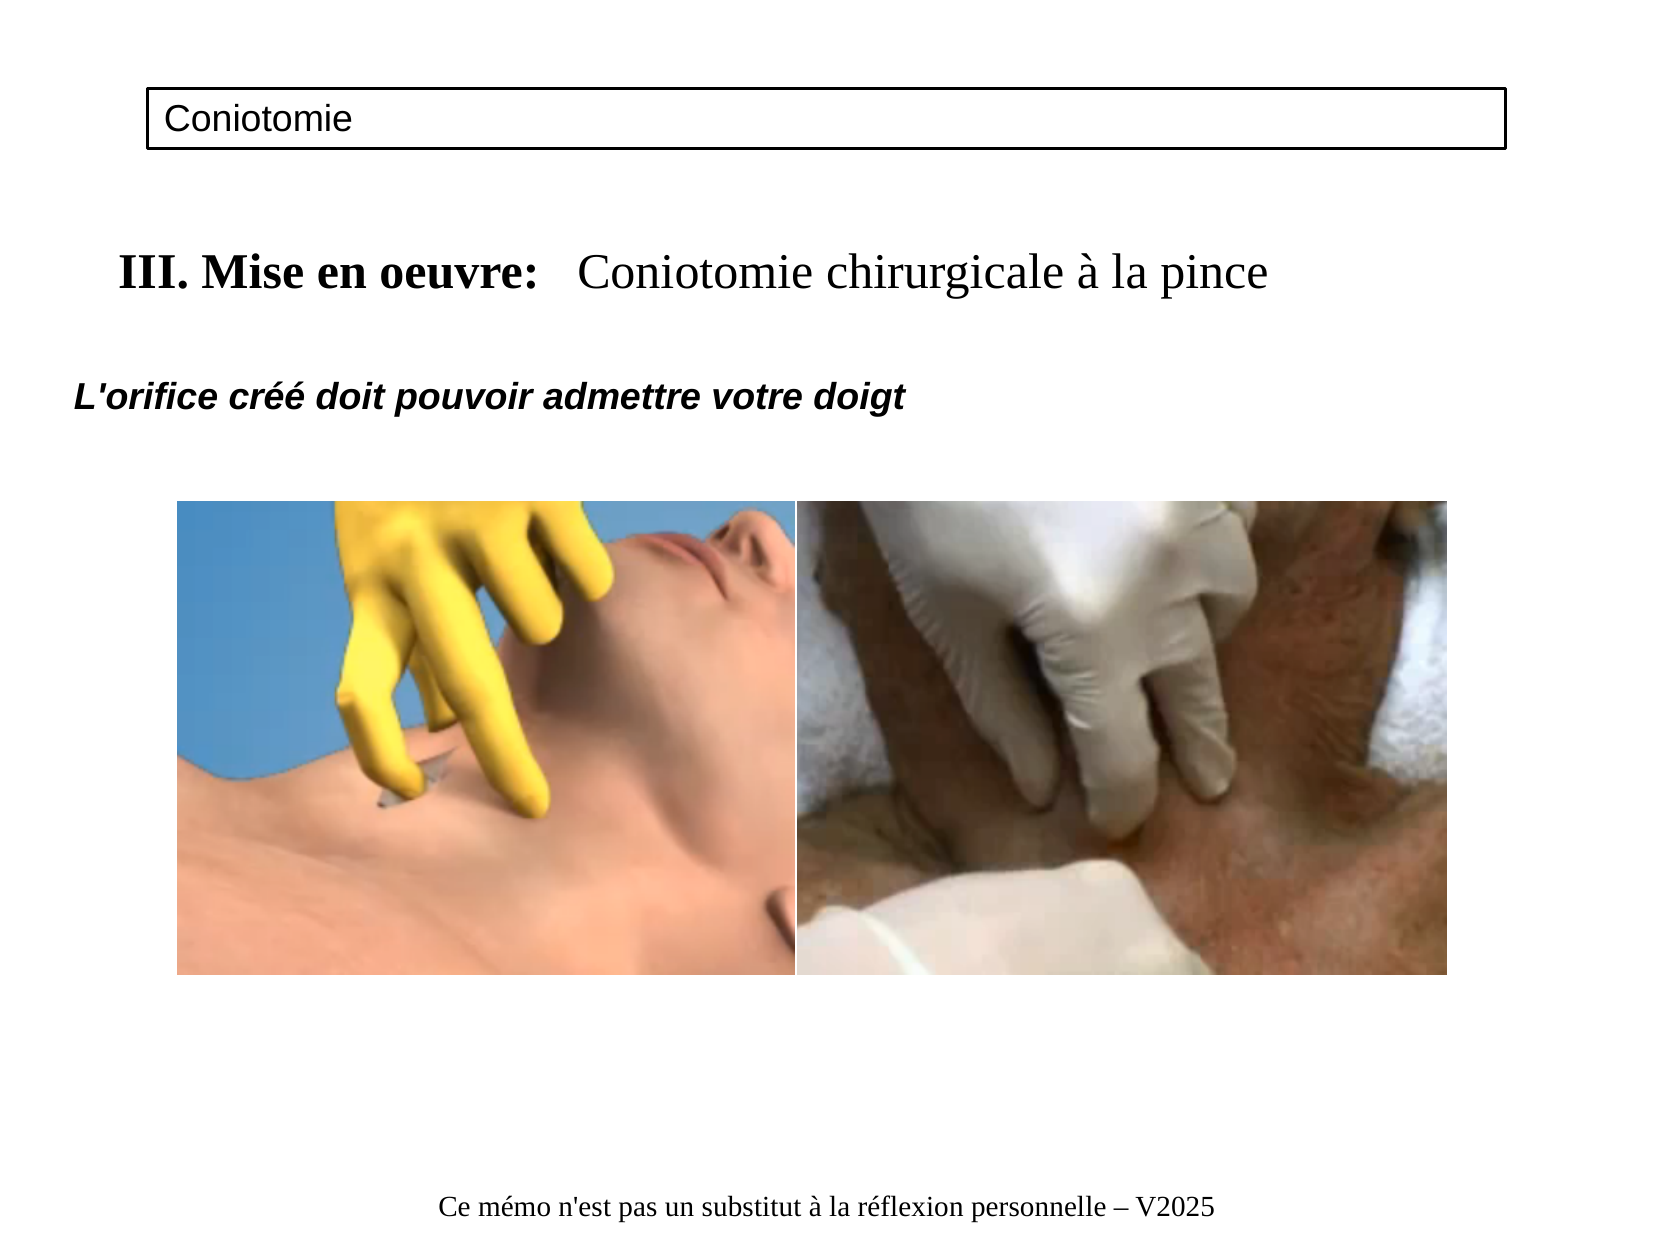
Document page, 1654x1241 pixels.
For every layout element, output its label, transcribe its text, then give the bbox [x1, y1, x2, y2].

text_box L'orifice créé doit pouvoir admettre votre doigt [59, 368, 1595, 427]
text_box Ce mémo n'est pas un substitut à la réflexion personnelle – V2025 [358, 1182, 1296, 1231]
picture [797, 501, 1447, 975]
text_box Coniotomie [147, 88, 1506, 149]
picture [177, 501, 795, 975]
text_box III. Mise en oeuvre: Coniotomie chirurgicale à la pince [103, 236, 1518, 309]
